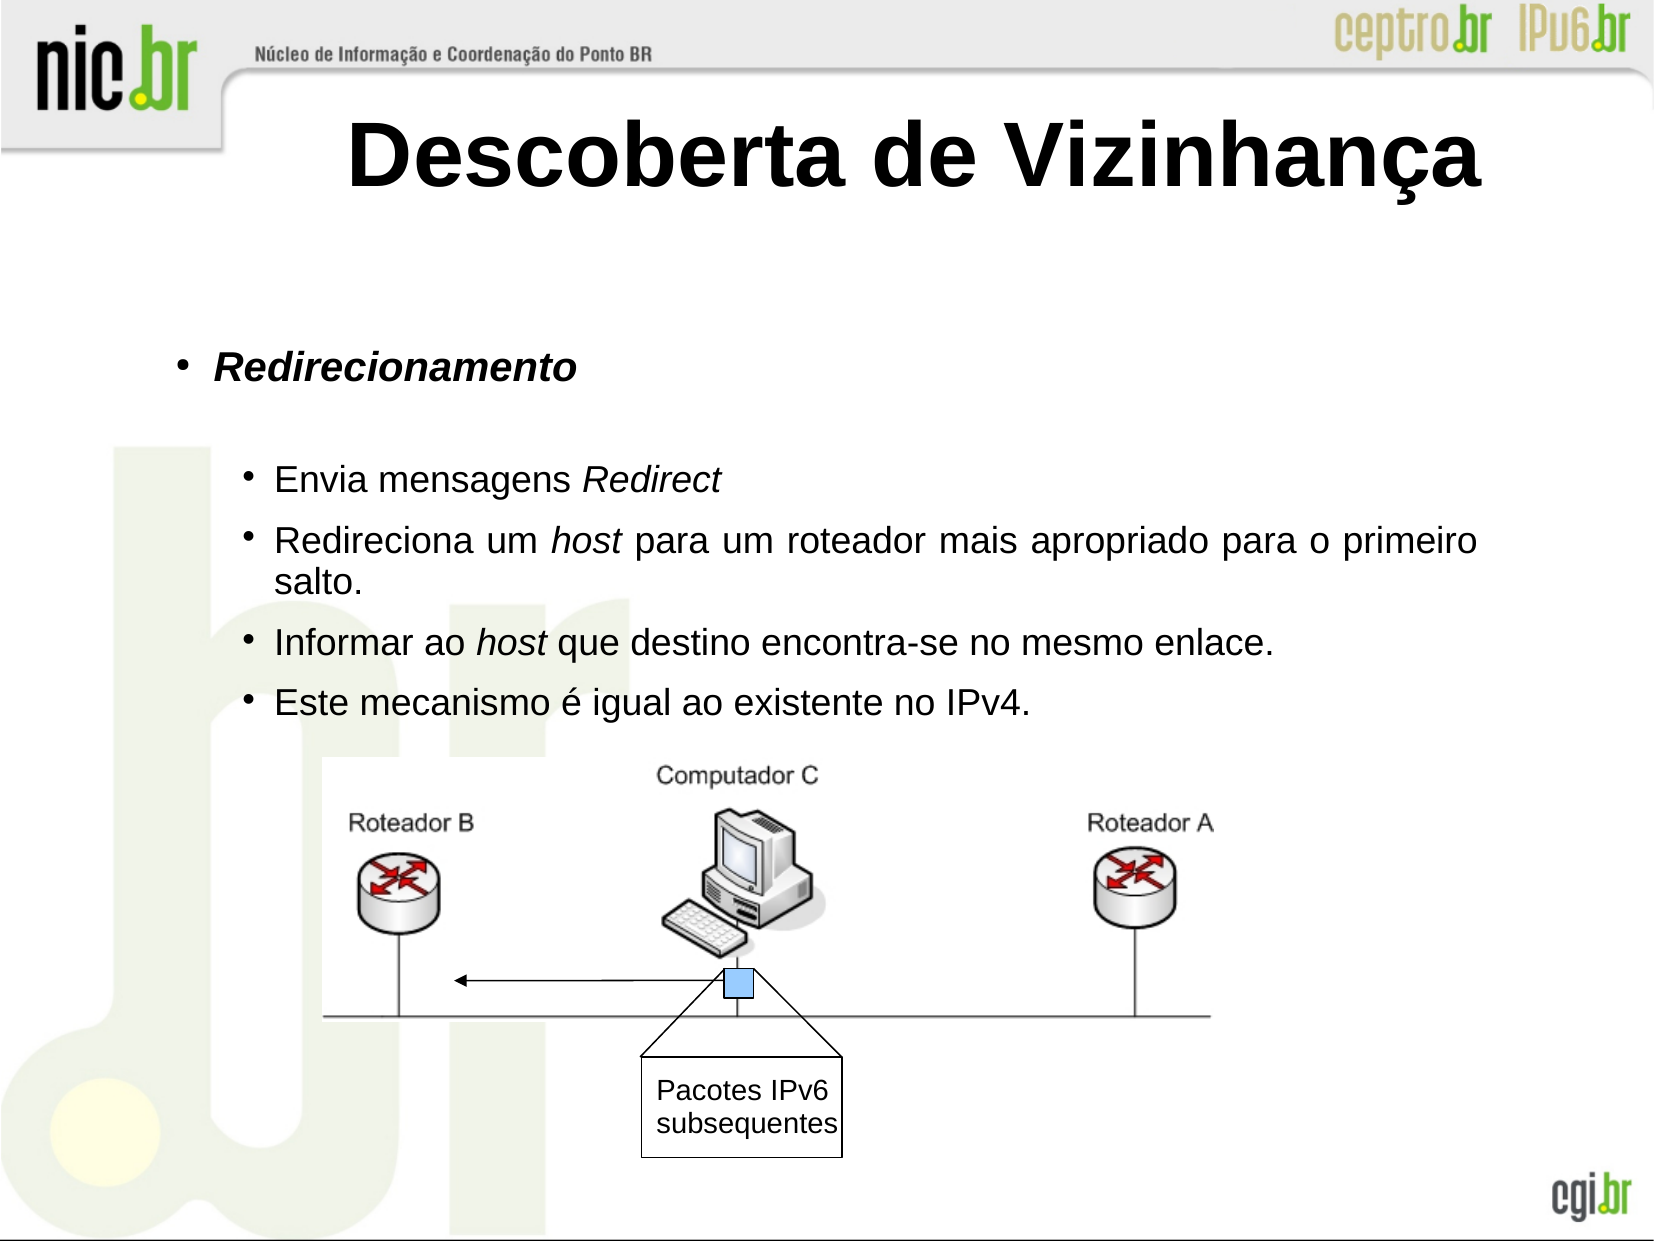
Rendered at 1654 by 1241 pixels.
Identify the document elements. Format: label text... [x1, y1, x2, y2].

text_box [723, 968, 754, 998]
text_box Descoberta de Vizinhança [177, 97, 1654, 215]
text_box Pacotes IPv6 subsequentes [641, 1057, 842, 1158]
text_box Redirecionamento Envia mensagens Redirect Redireciona um host para um roteador mais apropriado para o primeiro salto. Informar ao host que destino encontra-se no mesmo enlace. Este mecanismo é igual ao existente no IPv4. [160, 336, 1493, 975]
picture [0, 0, 1654, 1241]
